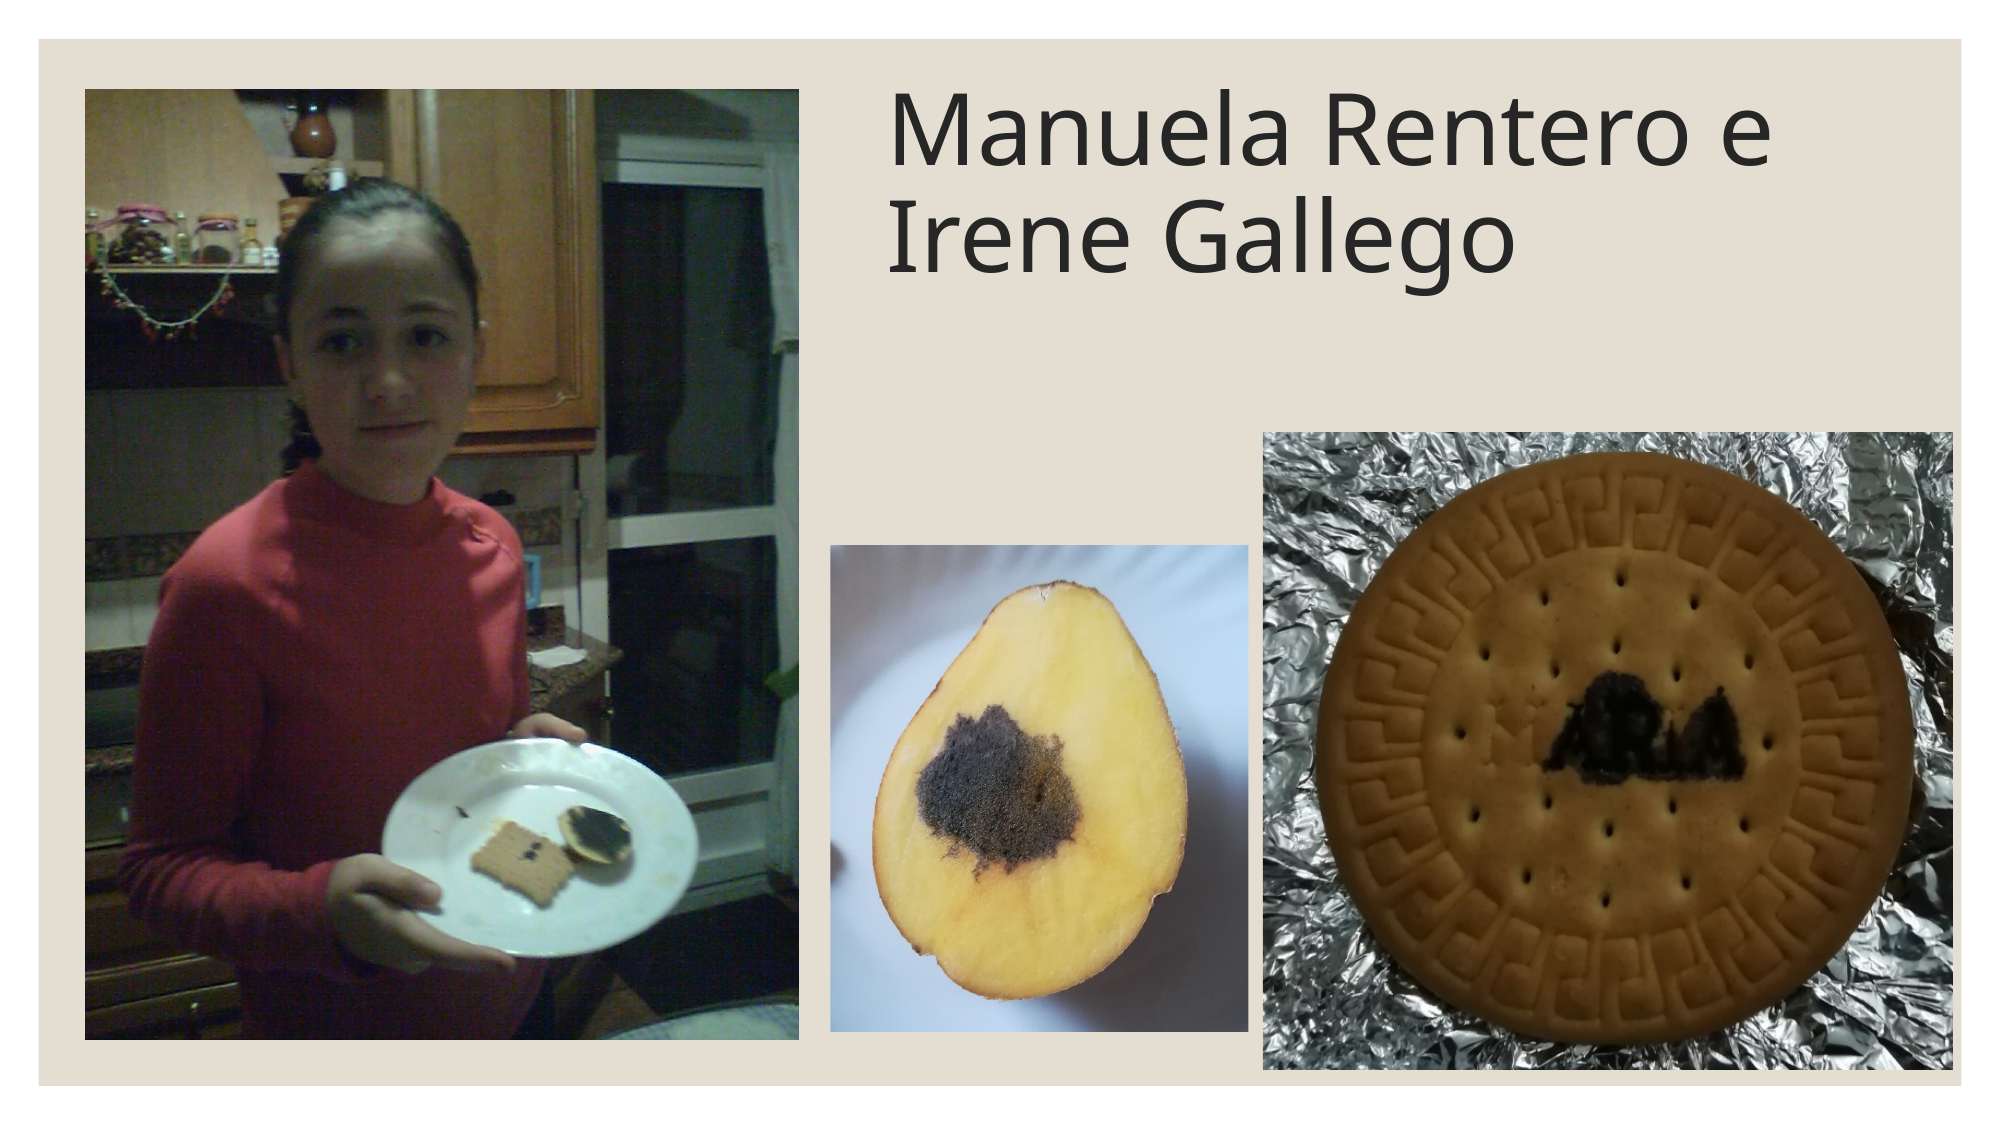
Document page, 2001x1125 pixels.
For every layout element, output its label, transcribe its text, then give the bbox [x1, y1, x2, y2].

picture [85, 89, 799, 1041]
title Manuela Rentero e Irene Gallego [871, 71, 1867, 297]
picture [1262, 432, 1953, 1070]
picture [830, 545, 1249, 1032]
